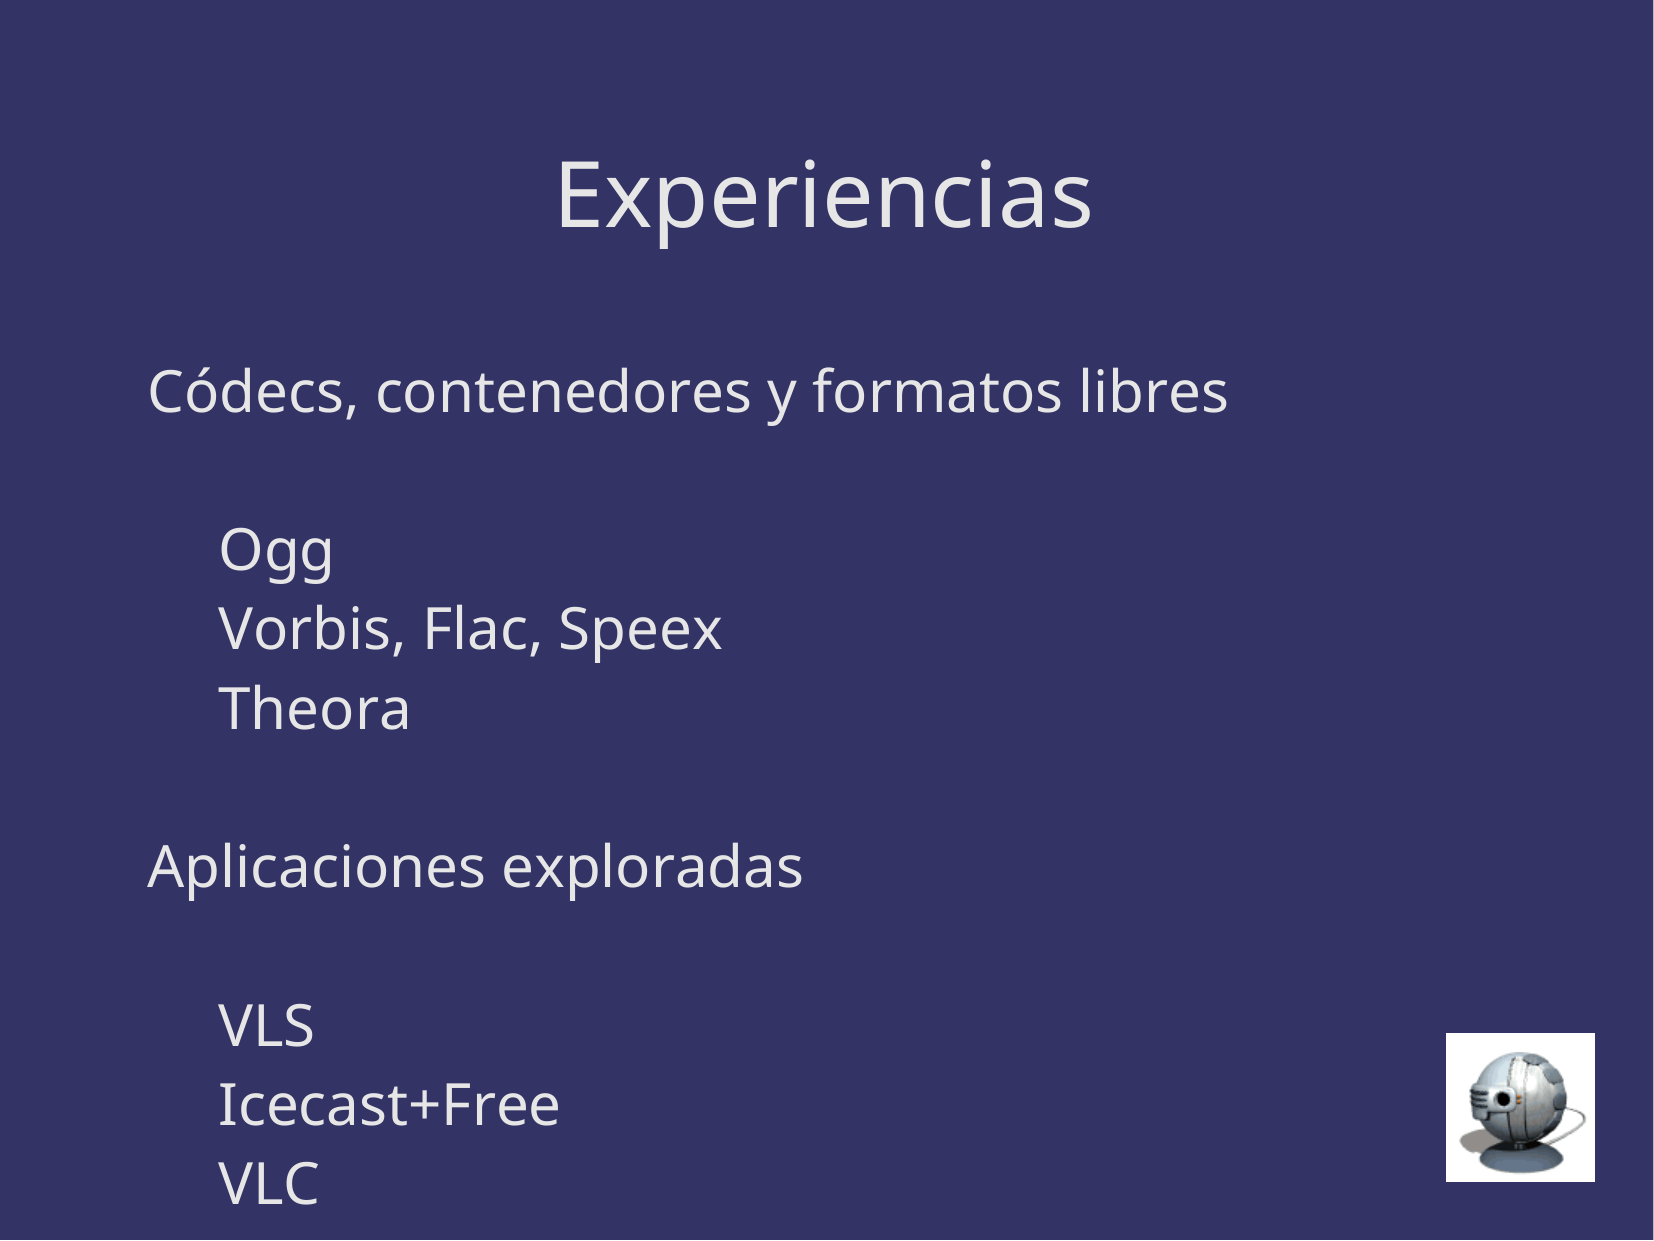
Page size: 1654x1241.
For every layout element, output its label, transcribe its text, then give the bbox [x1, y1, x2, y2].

picture [1446, 1033, 1595, 1182]
text_box [1210, 974, 1625, 1211]
title Experiencias [118, 88, 1531, 296]
subtitle Códecs, contenedores y formatos libres Ogg Vorbis, Flac, Speex Theora Aplicaciones exploradas VLS Icecast+Free VLC [147, 383, 1418, 1188]
